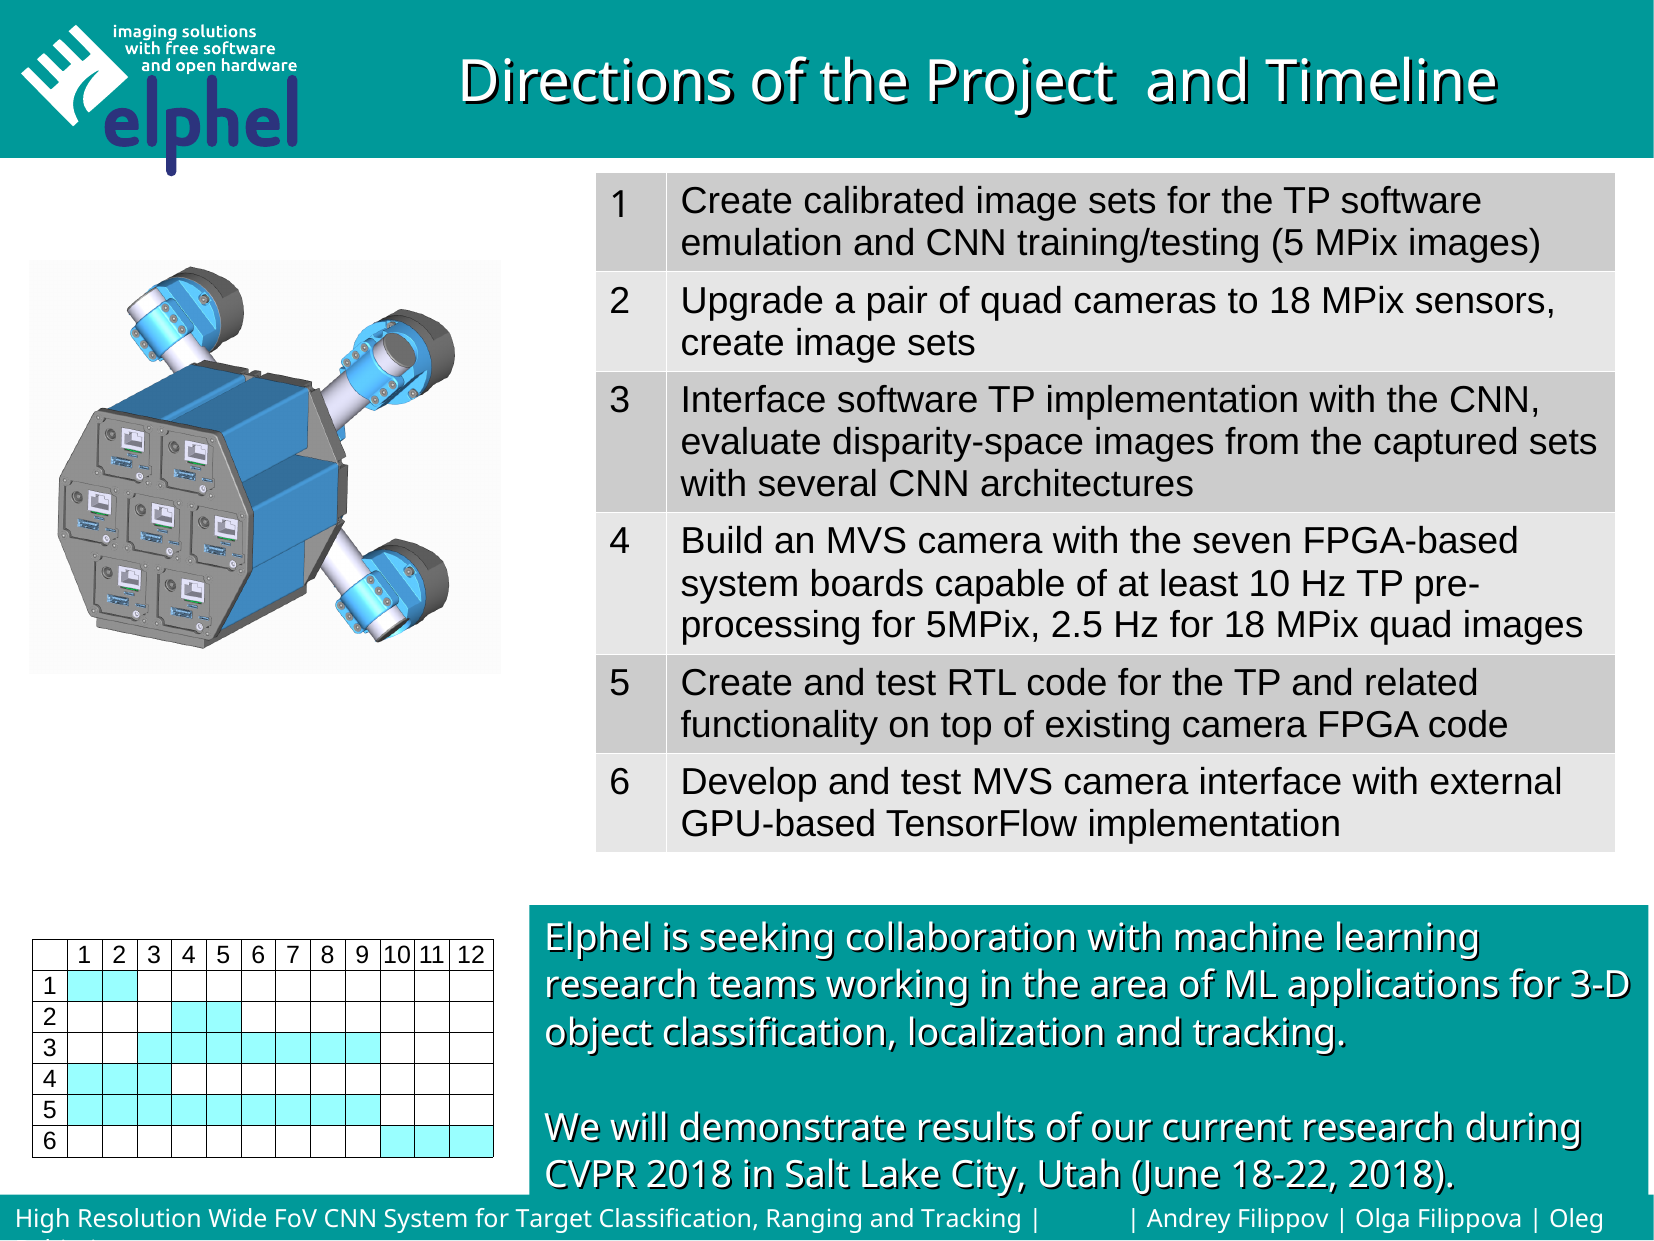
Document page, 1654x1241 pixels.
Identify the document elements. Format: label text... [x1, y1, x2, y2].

table_cell Interface software TP implementation with the CNN, evaluate disparity-space images from the captured sets with several CNN architectures [667, 372, 1615, 512]
text_box Elphel is seeking collaboration with machine learning research teams working in the area of ML applications for 3-D object classification, localization and tracking. We will demonstrate results of our current research during CVPR 2018 in Salt Lake City, Utah (June 18-22, 2018). [529, 905, 1649, 1155]
table_cell [381, 1095, 414, 1125]
table_cell [103, 1064, 137, 1094]
table_cell [381, 1064, 414, 1094]
table_cell [346, 1095, 380, 1125]
table_cell [138, 1002, 171, 1032]
table_cell [207, 1002, 241, 1032]
table_cell [242, 1002, 275, 1032]
table_cell Build an MVS camera with the seven FPGA-based system boards capable of at least 10 Hz TP pre-processing for 5MPix, 2.5 Hz for 18 MPix quad images [667, 513, 1615, 654]
table_cell [242, 1033, 275, 1063]
table_cell [68, 1002, 102, 1032]
table_cell 4 [33, 1064, 67, 1094]
table_cell [276, 1033, 310, 1063]
table_cell [276, 1126, 310, 1157]
table_cell [276, 1002, 310, 1032]
table_header 2 [103, 940, 137, 970]
picture [29, 260, 501, 674]
table_cell 6 [596, 754, 666, 852]
table_cell [207, 1064, 241, 1094]
table_header 8 [311, 940, 345, 970]
table_cell [381, 1126, 414, 1157]
table_cell [242, 971, 275, 1001]
table_cell [103, 1033, 137, 1063]
table_cell [450, 1002, 493, 1032]
table_cell [346, 1126, 380, 1157]
table_header 3 [138, 940, 171, 970]
table_cell 4 [596, 513, 666, 654]
table_header 6 [242, 940, 275, 970]
table_cell [207, 1126, 241, 1157]
table_cell [276, 1064, 310, 1094]
table_cell [103, 1095, 137, 1125]
table_cell [381, 1033, 414, 1063]
table_cell [311, 1095, 345, 1125]
table_cell 3 [33, 1033, 67, 1063]
table_cell [172, 1095, 206, 1125]
table_cell [346, 1033, 380, 1063]
table_cell [415, 1033, 449, 1063]
table_cell 5 [596, 655, 666, 753]
table_cell [68, 1126, 102, 1157]
table_cell [415, 971, 449, 1001]
table_header 5 [207, 940, 241, 970]
table_header Create calibrated image sets for the TP software emulation and CNN training/testing (5 MPix images) [667, 173, 1615, 271]
table_header 11 [415, 940, 449, 970]
table_cell [311, 1126, 345, 1157]
table_header 10 [381, 940, 414, 970]
table_cell [415, 1126, 449, 1157]
table_cell [311, 971, 345, 1001]
table_cell [138, 971, 171, 1001]
table_cell [103, 971, 137, 1001]
table_cell 3 [596, 372, 666, 512]
table_cell [172, 971, 206, 1001]
table_cell [450, 1033, 493, 1063]
table_cell [450, 1126, 493, 1157]
table_cell [311, 1033, 345, 1063]
table_cell 2 [596, 272, 666, 371]
table_header 9 [346, 940, 380, 970]
table_cell [381, 1002, 414, 1032]
table_cell [172, 1033, 206, 1063]
table_cell [138, 1064, 171, 1094]
table_cell [242, 1095, 275, 1125]
table_header 12 [450, 940, 493, 970]
table_cell [276, 971, 310, 1001]
table_cell [172, 1002, 206, 1032]
table_cell [415, 1064, 449, 1094]
table_cell Develop and test MVS camera interface with external GPU-based TensorFlow implementation [667, 754, 1615, 852]
table_cell [450, 971, 493, 1001]
table_cell [415, 1002, 449, 1032]
table_cell [311, 1002, 345, 1032]
table_cell 1 [33, 971, 67, 1001]
table_cell Create and test RTL code for the TP and related functionality on top of existing camera FPGA code [667, 655, 1615, 753]
table_cell [68, 1095, 102, 1125]
table_cell [346, 1002, 380, 1032]
table_cell [207, 971, 241, 1001]
table_cell Upgrade a pair of quad cameras to 18 MPix sensors, create image sets [667, 272, 1615, 371]
table_cell [415, 1095, 449, 1125]
table_cell [450, 1095, 493, 1125]
title Directions of the Project and Timeline [314, 0, 1643, 158]
table_cell [103, 1002, 137, 1032]
table_cell [172, 1064, 206, 1094]
table_cell [311, 1064, 345, 1094]
table_cell 5 [33, 1095, 67, 1125]
table_header 1 [68, 940, 102, 970]
table_cell [346, 971, 380, 1001]
table_cell [103, 1126, 137, 1157]
table_cell [207, 1095, 241, 1125]
table_cell [68, 971, 102, 1001]
table_cell 2 [33, 1002, 67, 1032]
table_header 4 [172, 940, 206, 970]
table_cell [242, 1064, 275, 1094]
table_cell [172, 1126, 206, 1157]
table_cell [346, 1064, 380, 1094]
table_cell [381, 971, 414, 1001]
table_cell [450, 1064, 493, 1094]
table_cell [207, 1033, 241, 1063]
table_header 1 [596, 173, 666, 271]
table_header [33, 940, 67, 970]
table_cell [138, 1126, 171, 1157]
table_cell [68, 1033, 102, 1063]
table_cell [242, 1126, 275, 1157]
table_cell [138, 1033, 171, 1063]
table_header 7 [276, 940, 310, 970]
table_cell [276, 1095, 310, 1125]
table_cell 6 [33, 1126, 67, 1157]
table_cell [138, 1095, 171, 1125]
table_cell [68, 1064, 102, 1094]
